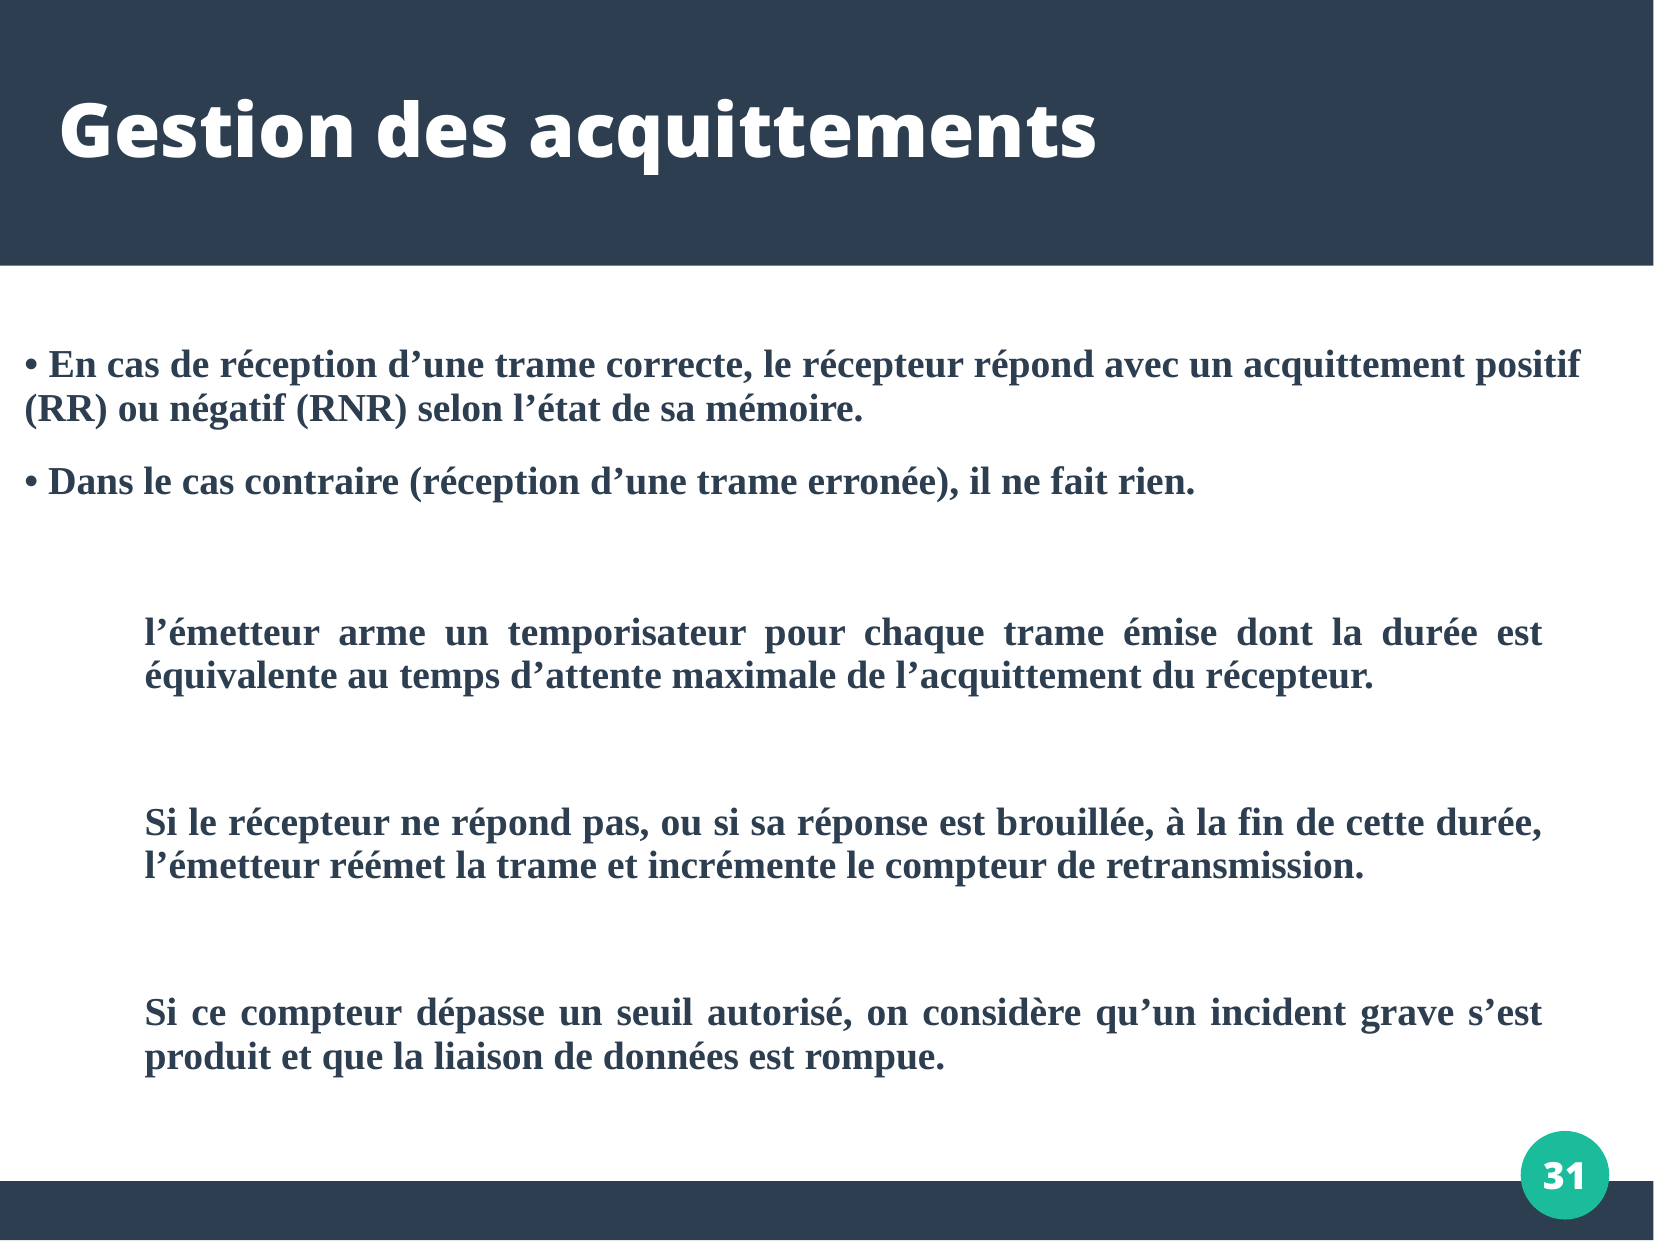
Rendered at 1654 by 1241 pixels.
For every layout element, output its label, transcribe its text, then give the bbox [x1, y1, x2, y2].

text_box l’émetteur arme un temporisateur pour chaque trame émise dont la durée est équivalente au temps d’attente maximale de l’acquittement du récepteur. Si le récepteur ne répond pas, ou si sa réponse est brouillée, à la fin de cette durée, l’émetteur réémet la trame et incrémente le compteur de retransmission. Si ce compteur dépasse un seuil autorisé, on considère qu’un incident grave s’est produit et que la liaison de données est rompue. [129, 602, 1560, 1086]
title Gestion des acquittements [59, 49, 1595, 207]
text_box • En cas de réception d’une trame correcte, le récepteur répond avec un acquittement positif (RR) ou négatif (RNR) selon l’état de sa mémoire. • Dans le cas contraire (réception d’une trame erronée), il ne fait rien. [24, 342, 1583, 504]
